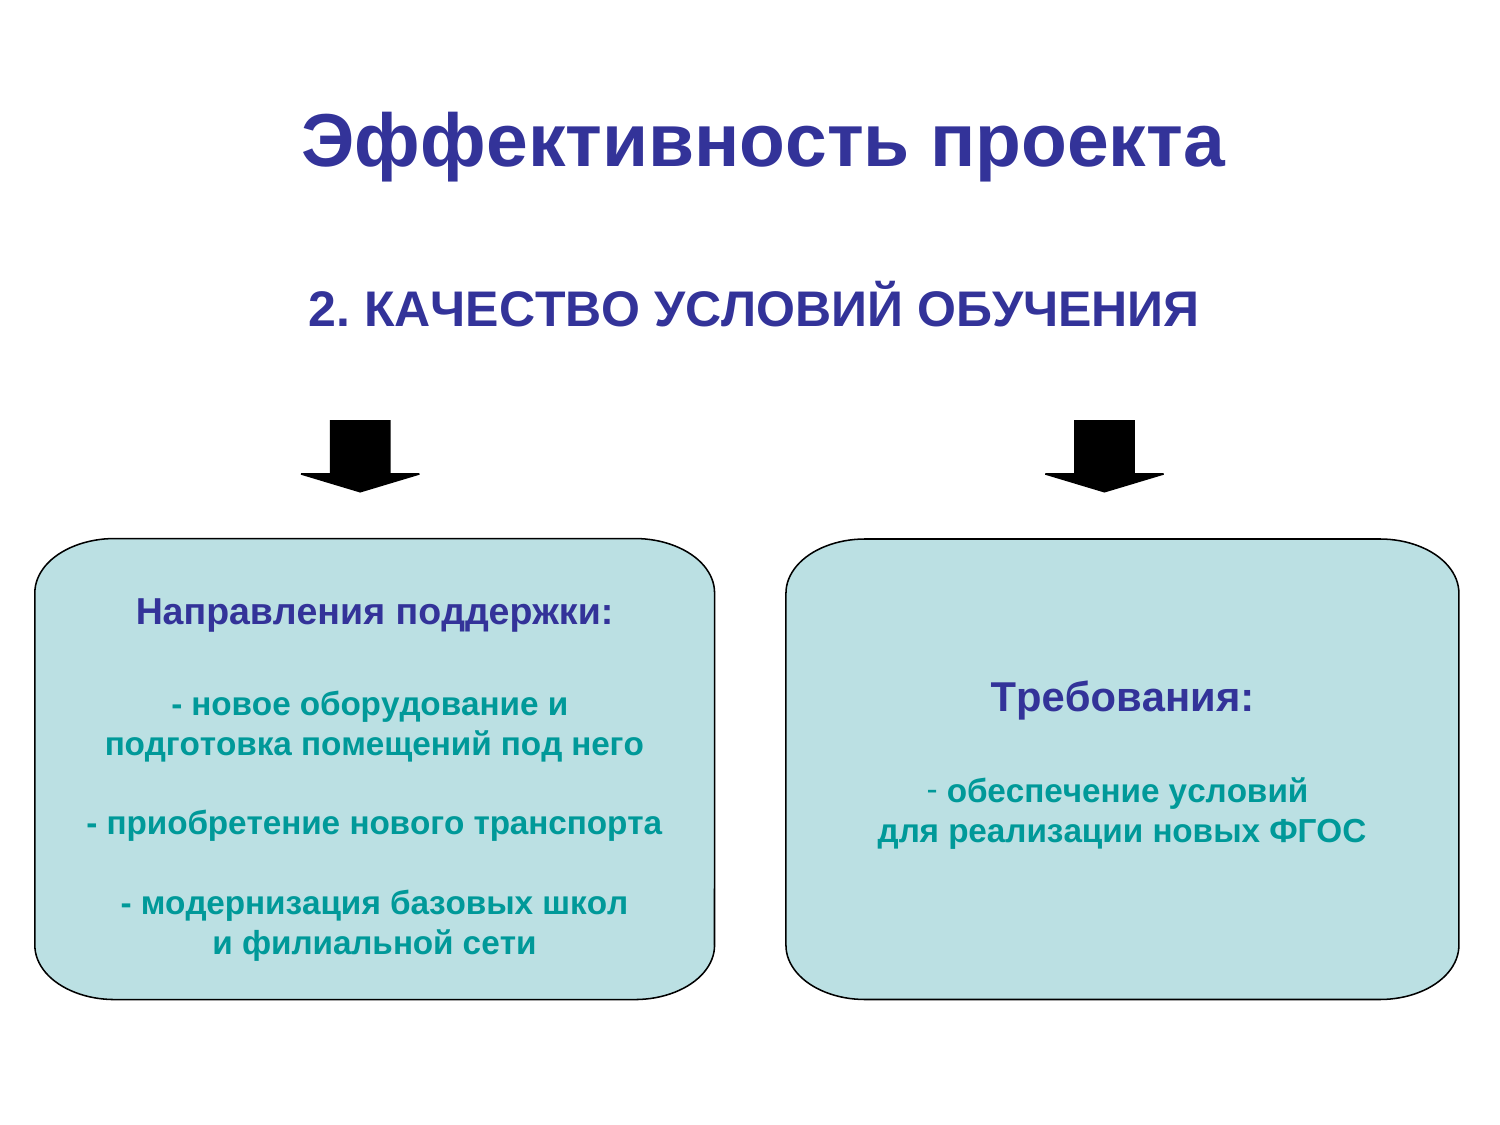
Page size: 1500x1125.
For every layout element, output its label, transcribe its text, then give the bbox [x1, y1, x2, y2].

text_box [1045, 420, 1164, 492]
text_box [301, 420, 420, 492]
text_box Направления поддержки: - новое оборудование и подготовка помещений под него - приобретение нового транспорта - модернизация базовых школ и филиальной сети [34, 538, 715, 1000]
list 2. КАЧЕСТВО УСЛОВИЙ ОБУЧЕНИЯ [0, 208, 1500, 351]
text_box Эффективность проекта [88, 42, 1439, 231]
text_box Требования: обеспечение условий для реализации новых ФГОС [785, 538, 1459, 1000]
